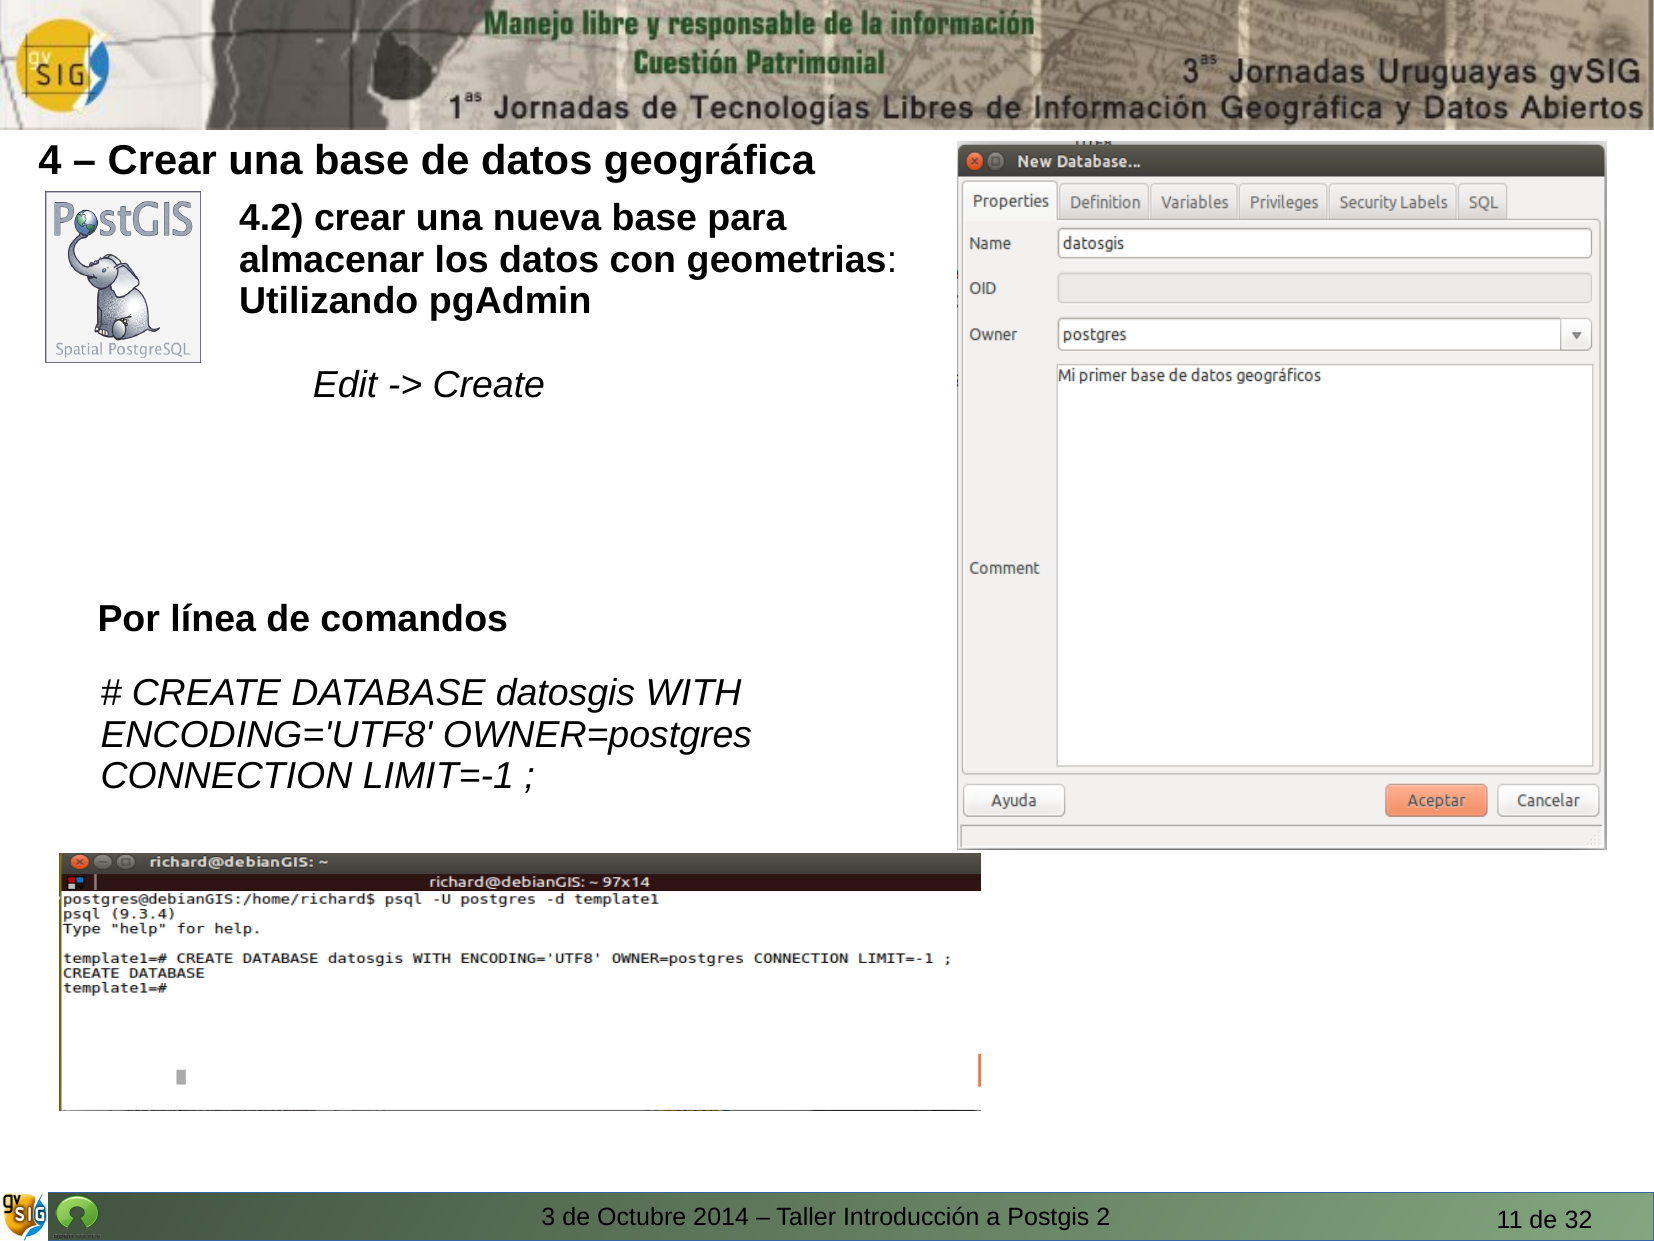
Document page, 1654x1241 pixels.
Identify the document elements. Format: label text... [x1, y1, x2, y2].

text_box <número> de 32 [1481, 1198, 1654, 1241]
picture [45, 191, 201, 363]
picture [0, 0, 1654, 130]
text_box # CREATE DATABASE datosgis WITH ENCODING='UTF8' OWNER=postgres CONNECTION LIMIT=-1 ; [85, 663, 804, 805]
picture [957, 141, 1607, 850]
text_box 3 de Octubre 2014 – Taller Introducción a Postgis 2 [107, 1192, 1654, 1241]
text_box 4.2) crear una nueva base para almacenar los datos con geometrias: Utilizando pgAdmin Edit -> Create [224, 188, 934, 456]
picture [0, 1192, 107, 1241]
text_box Por línea de comandos [82, 590, 572, 648]
text_box 4 – Crear una base de datos geográfica [23, 129, 1630, 192]
picture [59, 853, 981, 1111]
